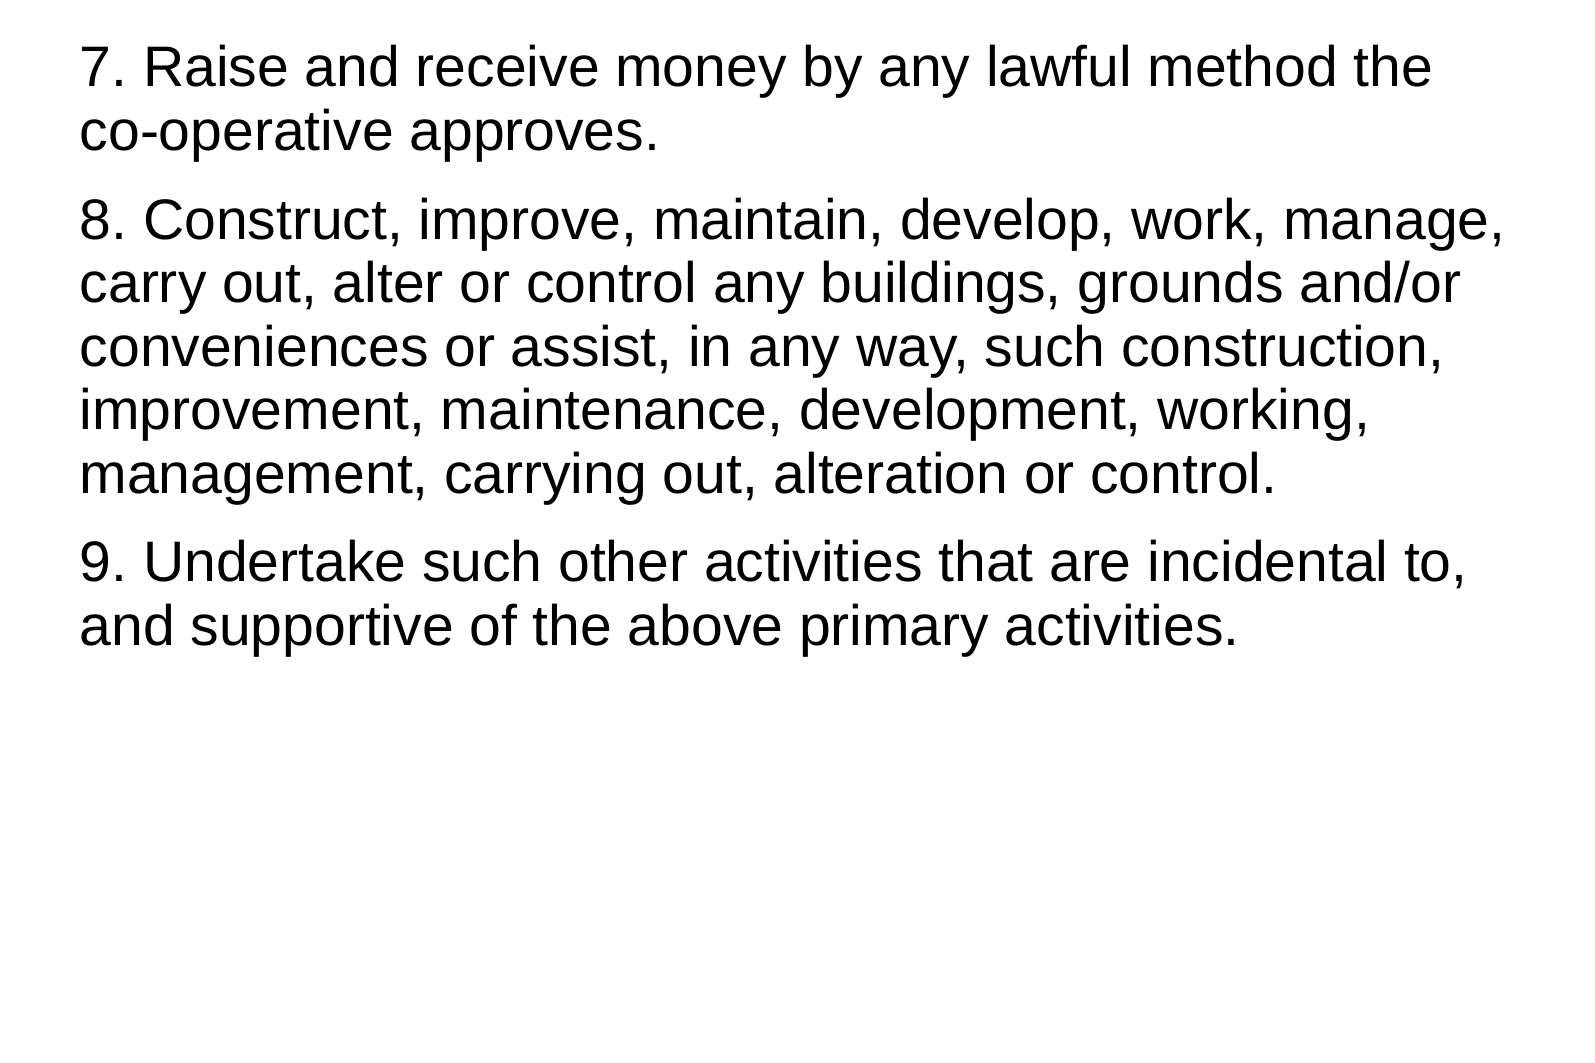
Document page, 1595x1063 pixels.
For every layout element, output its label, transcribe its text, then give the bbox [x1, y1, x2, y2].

list 7. Raise and receive money by any lawful method the co-operative approves. 8. Construct, improve, maintain, develop, work, manage, carry out, alter or control any buildings, grounds and/or conveniences or assist, in any way, such construction, improvement, maintenance, development, working, management, carrying out, alteration or control. 9. Undertake such other activities that are incidental to, and supportive of the above primary activities. [79, 35, 1515, 951]
